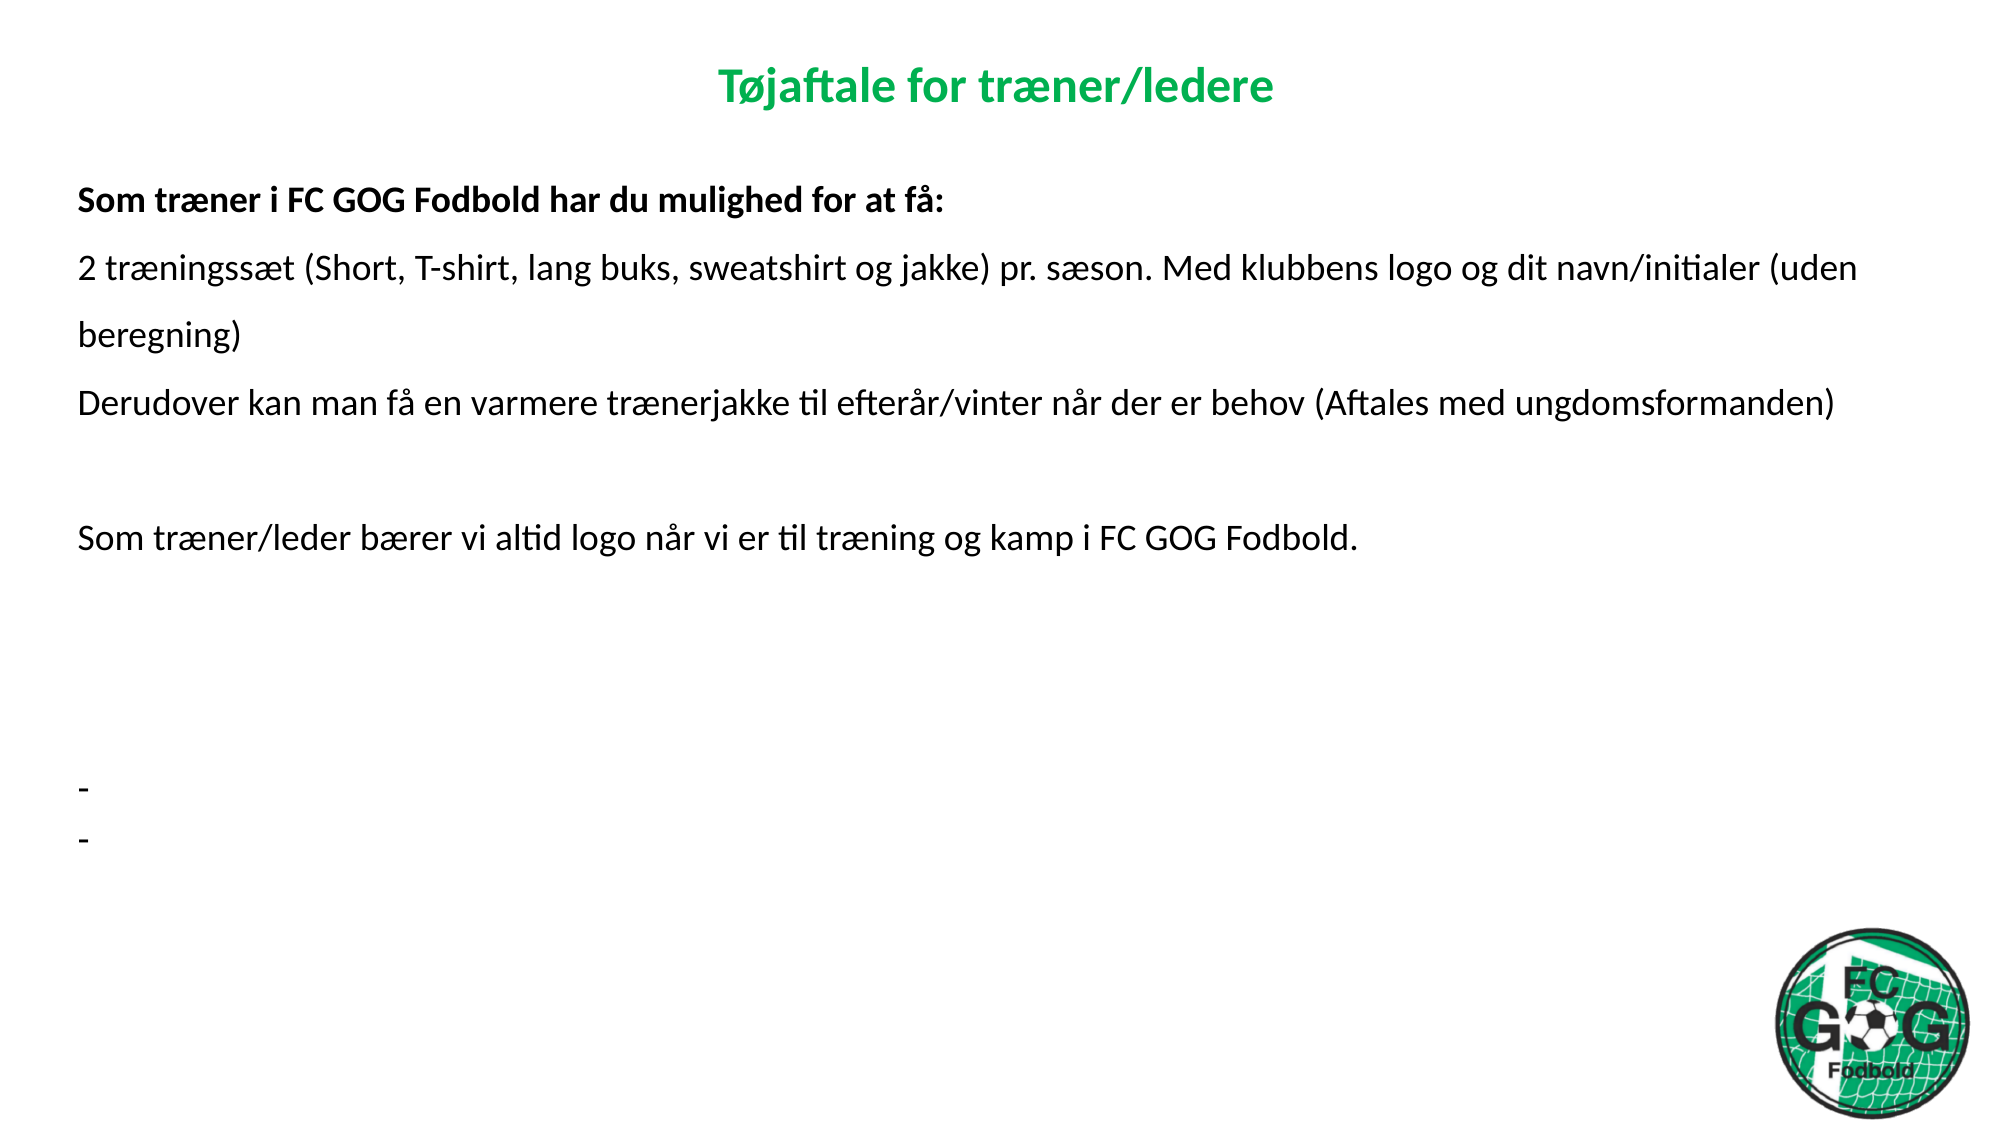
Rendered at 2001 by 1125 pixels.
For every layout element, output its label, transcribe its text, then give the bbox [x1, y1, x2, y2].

text_box Tøjaftale for træner/ledere [703, 45, 1290, 120]
text_box Som træner i FC GOG Fodbold har du mulighed for at få: 2 træningssæt (Short, T-shirt, lang buks, sweatshirt og jakke) pr. sæson. Med klubbens logo og dit navn/initialer (uden beregning) Derudover kan man få en varmere trænerjakke til efterår/vinter når der er behov (Aftales med ungdomsformanden) Som træner/leder bærer vi altid logo når vi er til træning og kamp i FC GOG Fodbold. [62, 145, 1973, 865]
picture [1737, 891, 2000, 1125]
